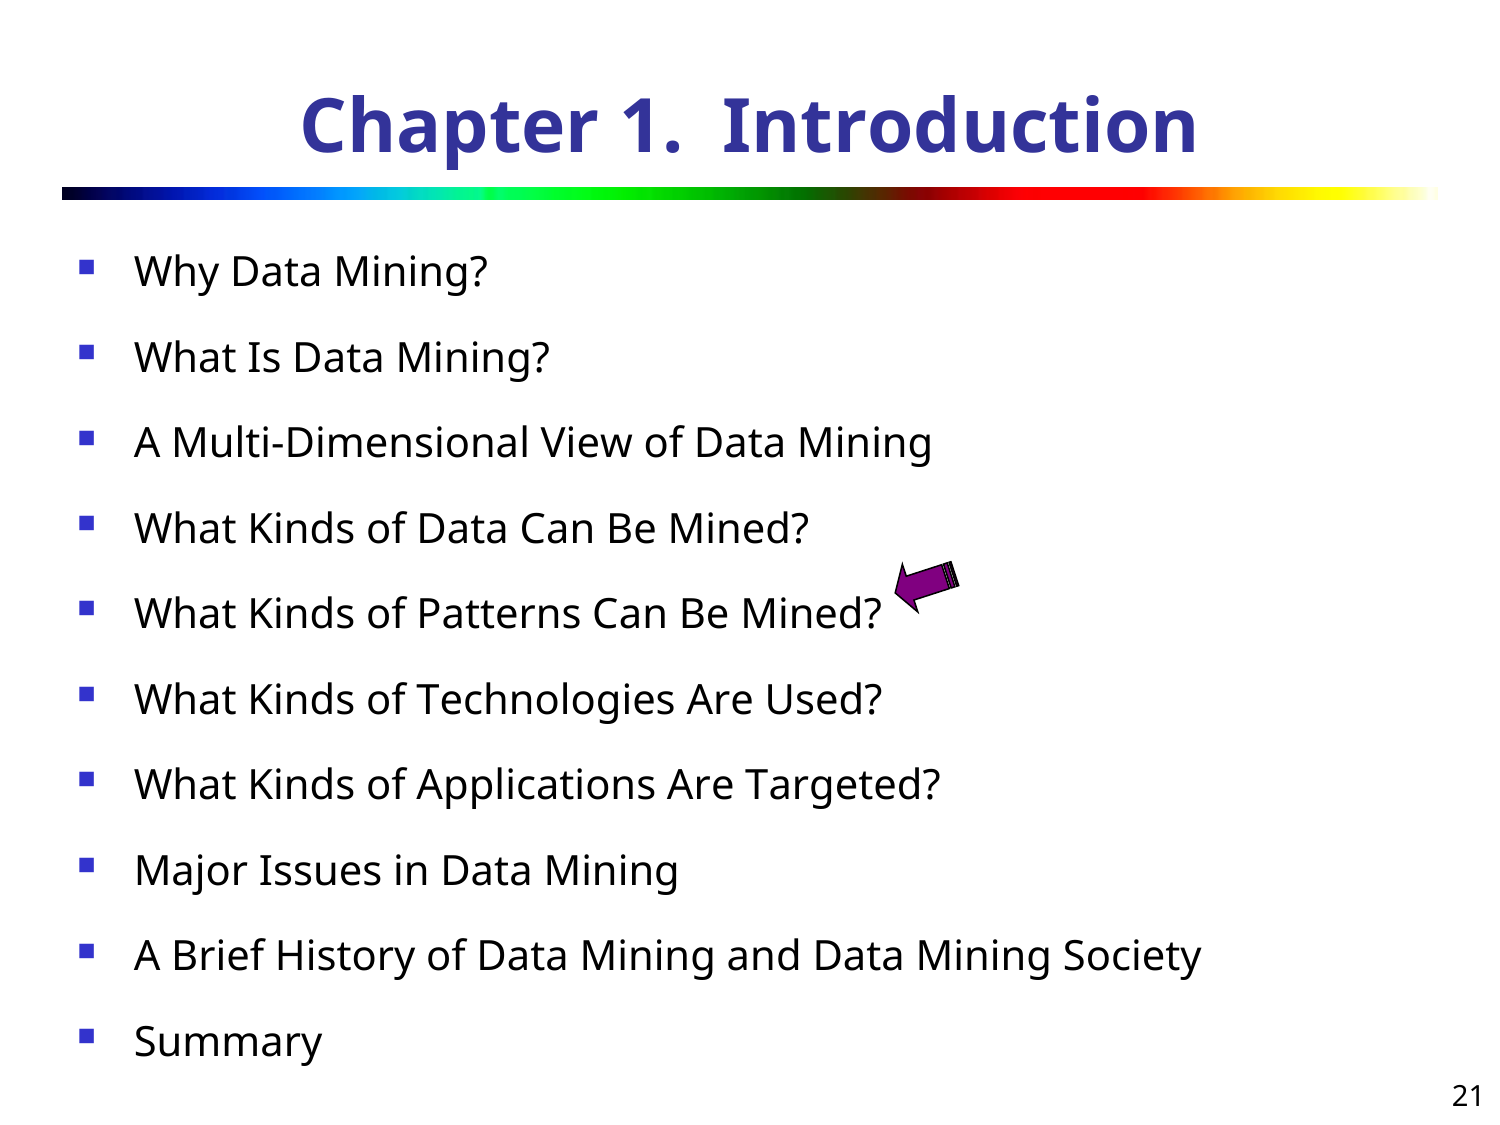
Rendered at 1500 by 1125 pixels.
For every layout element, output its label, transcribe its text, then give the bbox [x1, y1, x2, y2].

text_box <number> [1187, 1050, 1500, 1125]
list Why Data Mining? What Is Data Mining? A Multi-Dimensional View of Data Mining What Kinds of Data Can Be Mined? What Kinds of Patterns Can Be Mined? What Kinds of Technologies Are Used? What Kinds of Applications Are Targeted? Major Issues in Data Mining A Brief History of Data Mining and Data Mining Society Summary [62, 212, 1413, 1075]
title Chapter 1. Introduction [62, 37, 1438, 175]
text_box [895, 561, 959, 612]
